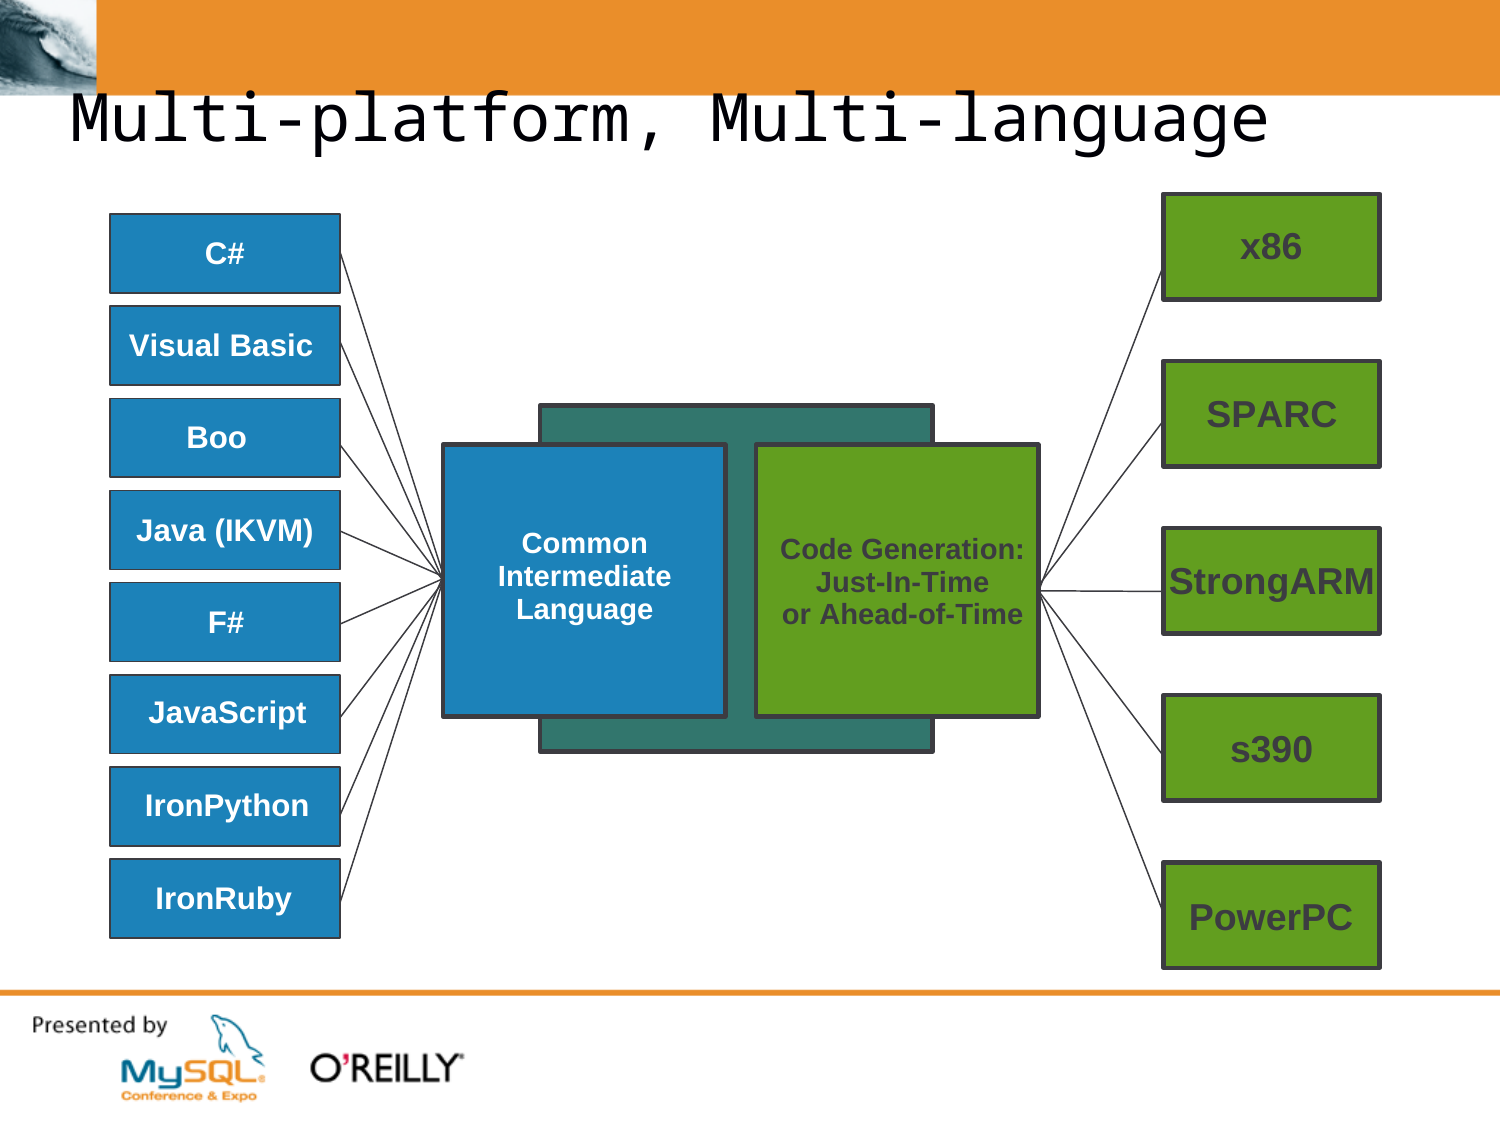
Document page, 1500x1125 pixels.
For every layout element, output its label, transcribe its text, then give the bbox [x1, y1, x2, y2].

text_box [1163, 695, 1380, 801]
text_box JavaScript [130, 695, 327, 731]
text_box [109, 859, 340, 939]
text_box Common Intermediate Language [497, 527, 681, 627]
text_box [109, 214, 340, 293]
text_box [1163, 193, 1380, 300]
text_box [109, 674, 340, 754]
text_box [442, 405, 1039, 752]
text_box PowerPC [1188, 896, 1355, 939]
text_box F# [129, 605, 325, 641]
text_box SPARC [1206, 393, 1384, 436]
text_box [109, 306, 340, 385]
text_box [109, 582, 340, 662]
text_box [109, 490, 340, 570]
text_box C# [204, 236, 246, 272]
text_box Boo [186, 420, 264, 456]
picture [0, 0, 1500, 1125]
text_box StrongARM [1168, 561, 1401, 604]
text_box [109, 398, 340, 478]
title Multi-platform, Multi-language [70, 0, 1417, 232]
text_box IronRuby [129, 881, 325, 917]
text_box x86 [1240, 225, 1303, 268]
text_box [1163, 360, 1380, 467]
text_box Code Generation: Just-In-Time or Ahead-of-Time [780, 533, 1027, 633]
text_box Java (IKVM) [127, 513, 324, 549]
text_box s390 [1229, 728, 1314, 772]
text_box [1163, 528, 1380, 634]
text_box Visual Basic [129, 328, 324, 364]
text_box IronPython [127, 788, 324, 824]
text_box [109, 767, 340, 846]
text_box [1163, 862, 1380, 968]
picture [340, 232, 1163, 582]
